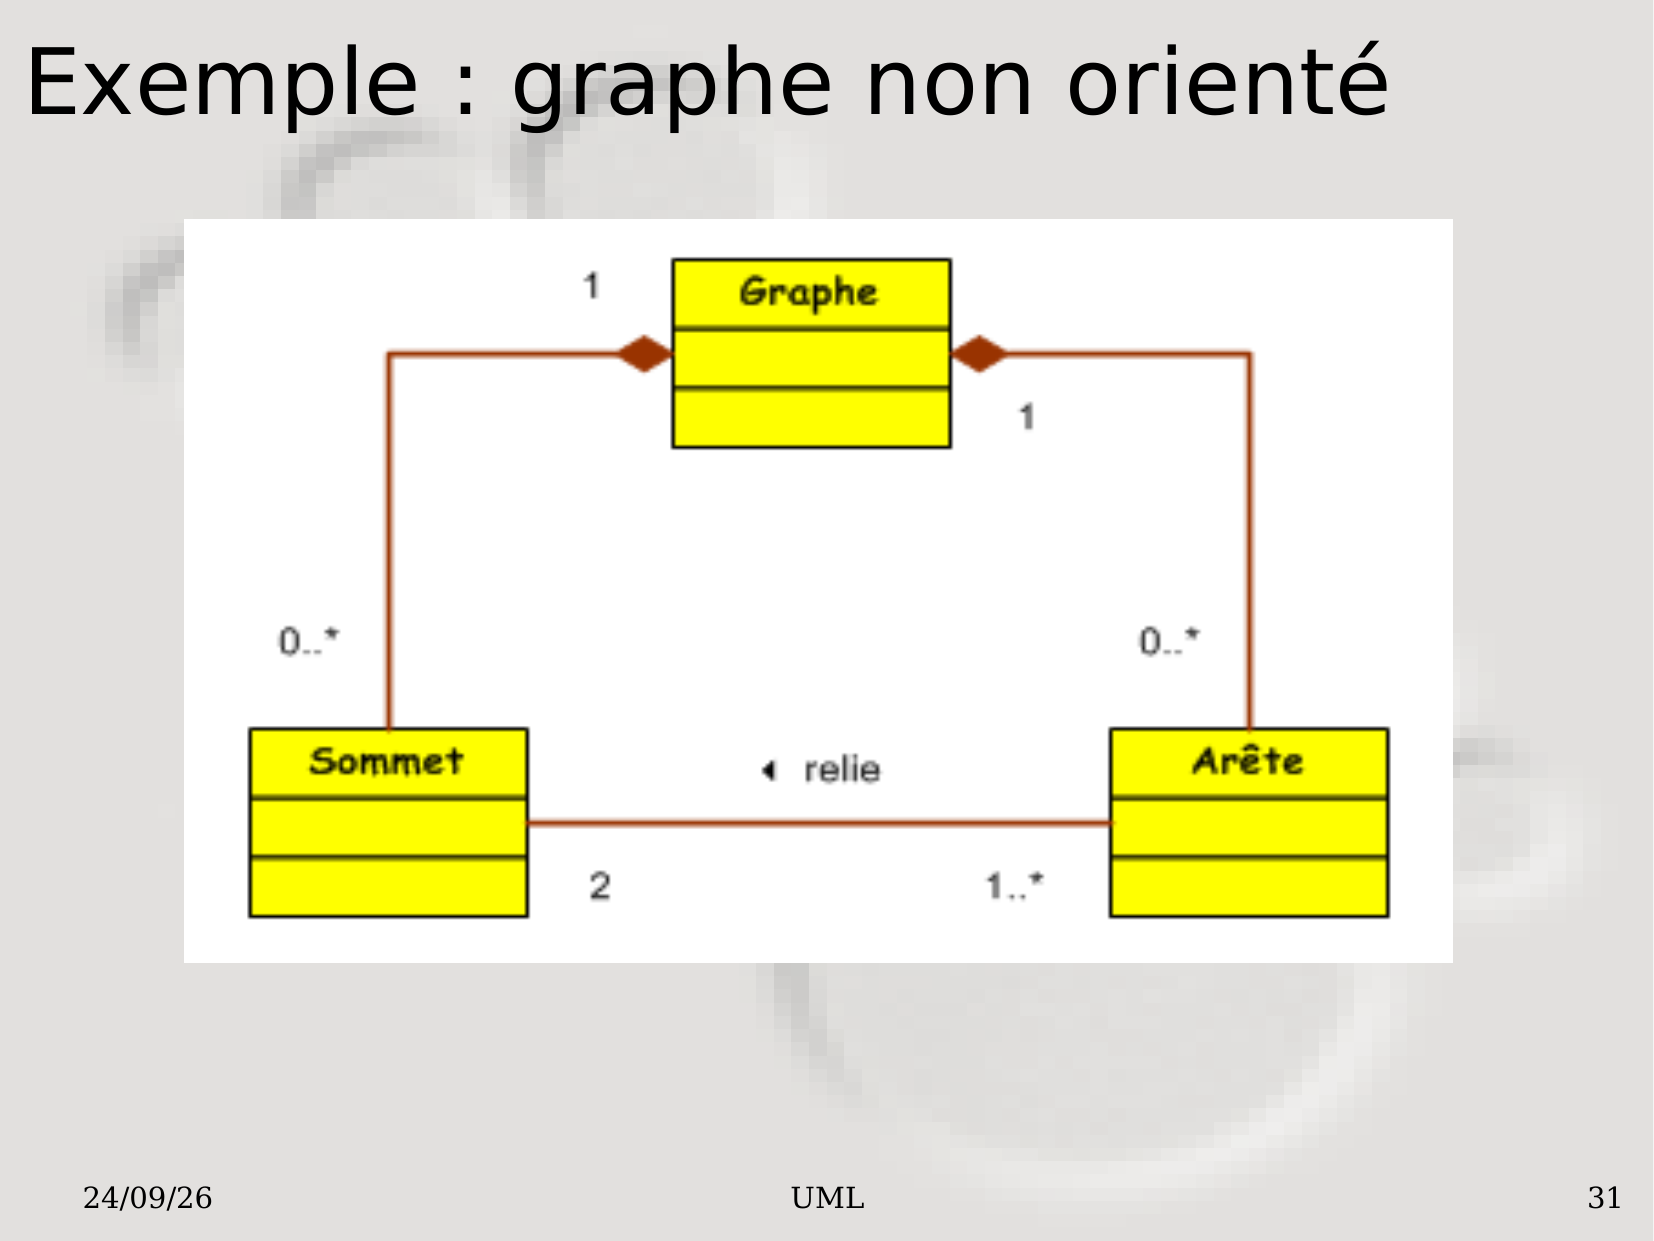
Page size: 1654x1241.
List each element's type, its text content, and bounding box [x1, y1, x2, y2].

picture [0, 0, 1654, 1241]
title Exemple : graphe non orienté [8, 21, 1538, 144]
